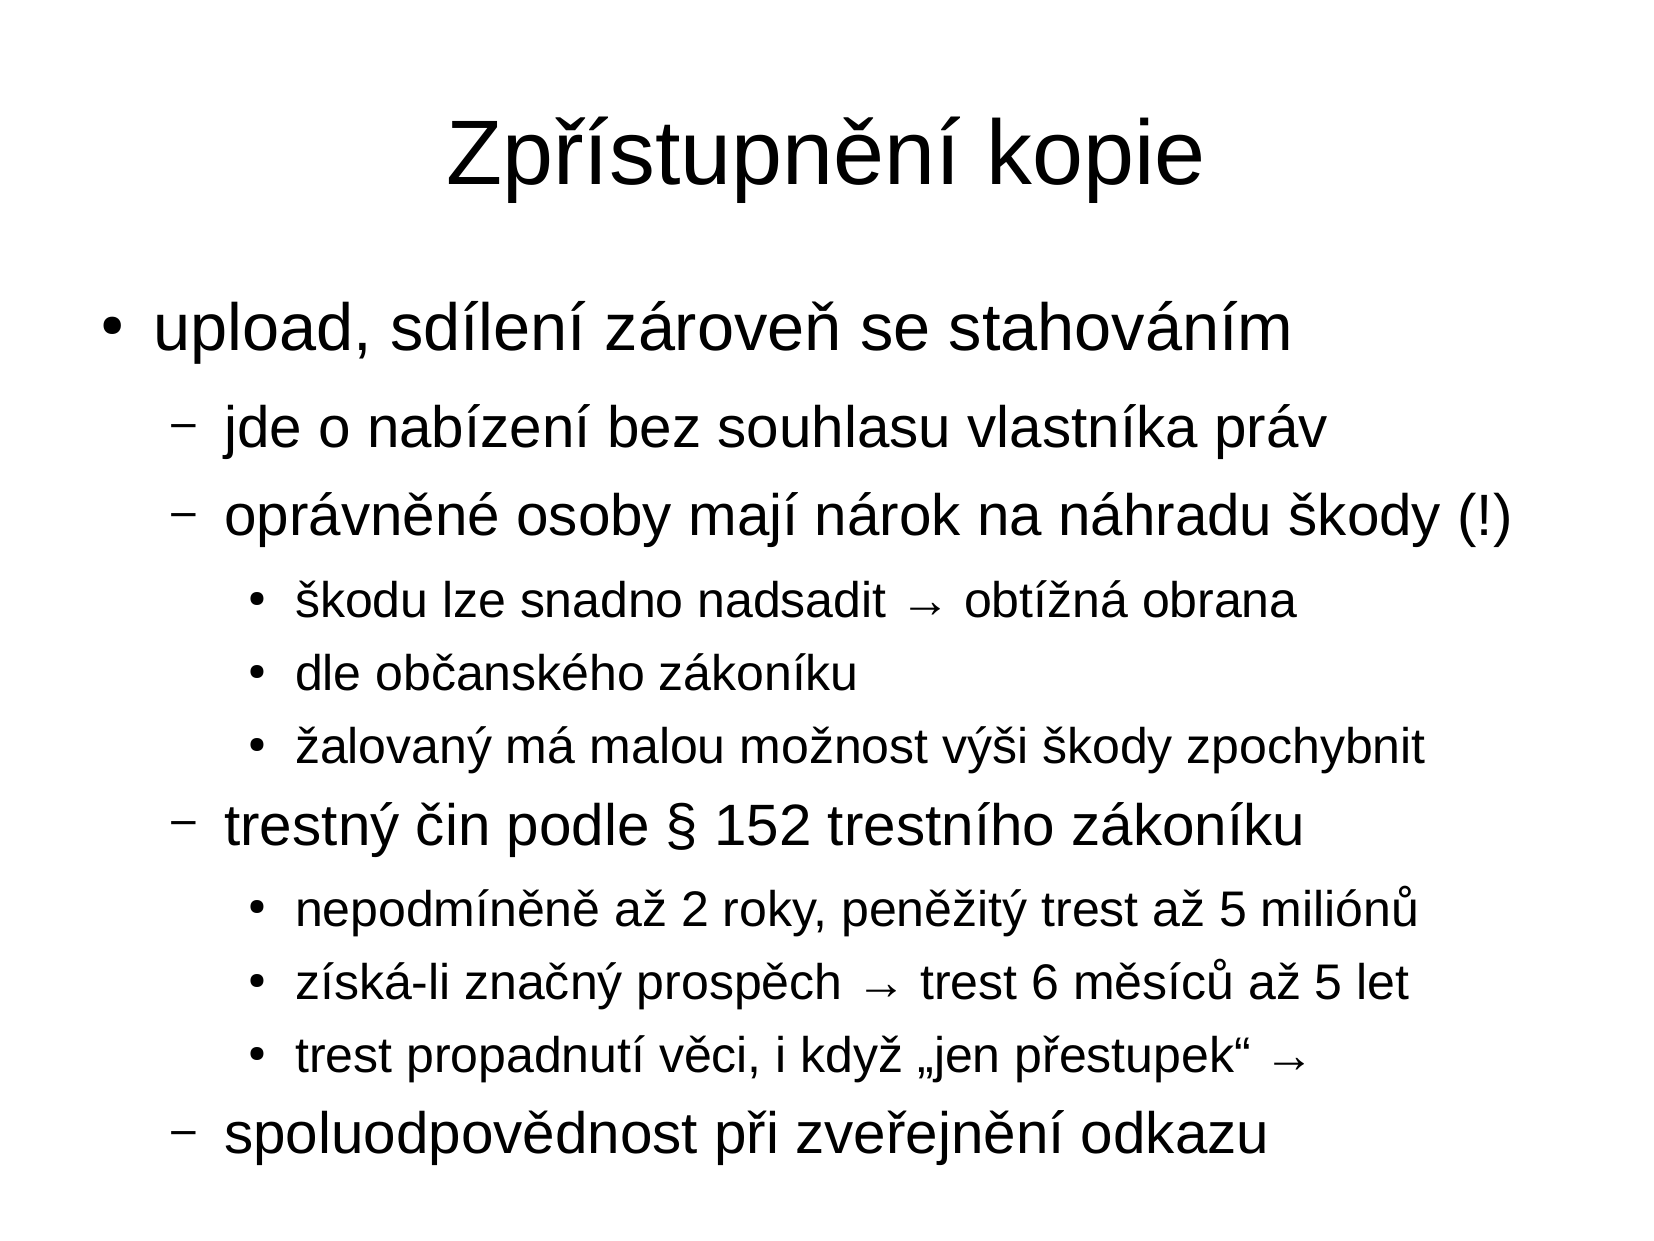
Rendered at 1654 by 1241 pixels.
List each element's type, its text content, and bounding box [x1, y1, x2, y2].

title Zpřístupnění kopie [82, 49, 1571, 257]
list upload, sdílení zároveň se stahováním jde o nabízení bez souhlasu vlastníka práv oprávněné osoby mají nárok na náhradu škody (!) škodu lze snadno nadsadit → obtížná obrana dle občanského zákoníku žalovaný má malou možnost výši škody zpochybnit trestný čin podle § 152 trestního zákoníku nepodmíněně až 2 roky, peněžitý trest až 5 miliónů získá-li značný prospěch → trest 6 měsíců až 5 let trest propadnutí věci, i když „jen přestupek“ → spoluodpovědnost při zveřejnění odkazu [82, 290, 1538, 1205]
